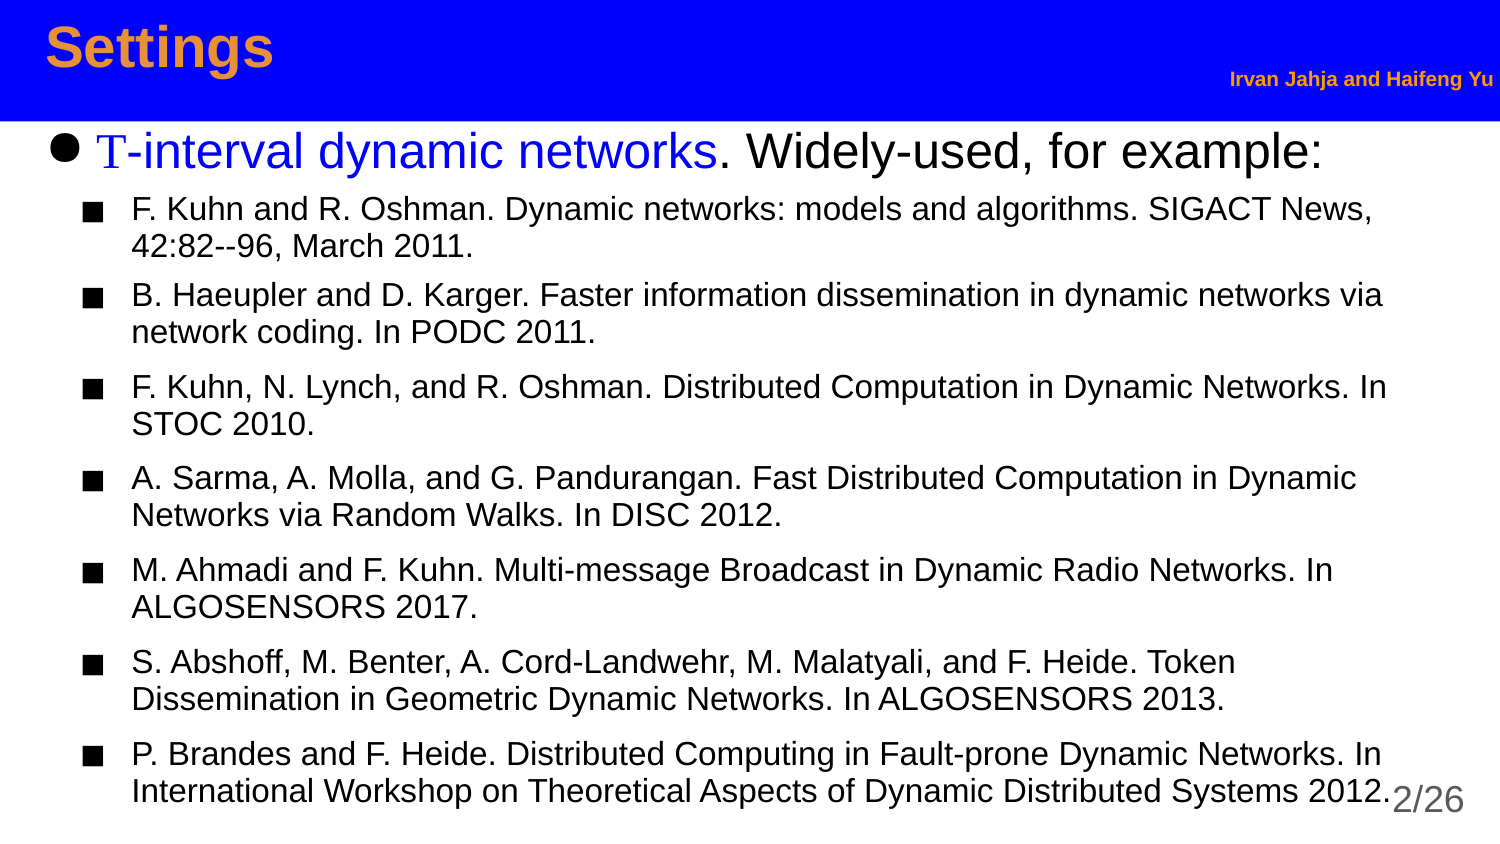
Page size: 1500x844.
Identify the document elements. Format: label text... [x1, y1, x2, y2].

list T-interval dynamic networks. Widely-used, for example: F. Kuhn and R. Oshman. Dynamic networks: models and algorithms. SIGACT News, 42:82--96, March 2011. B. Haeupler and D. Karger. Faster information dissemination in dynamic networks via network coding. In PODC 2011. F. Kuhn, N. Lynch, and R. Oshman. Distributed Computation in Dynamic Networks. In STOC 2010. A. Sarma, A. Molla, and G. Pandurangan. Fast Distributed Computation in Dynamic Networks via Random Walks. In DISC 2012. M. Ahmadi and F. Kuhn. Multi-message Broadcast in Dynamic Radio Networks. In ALGOSENSORS 2017. S. Abshoff, M. Benter, A. Cord-Landwehr, M. Malatyali, and F. Heide. Token Dissemination in Geometric Dynamic Networks. In ALGOSENSORS 2013. P. Brandes and F. Heide. Distributed Computing in Fault-prone Dynamic Networks. In International Workshop on Theoretical Aspects of Dynamic Distributed Systems 2012. [45, 114, 1443, 766]
title Settings [45, 0, 1443, 94]
